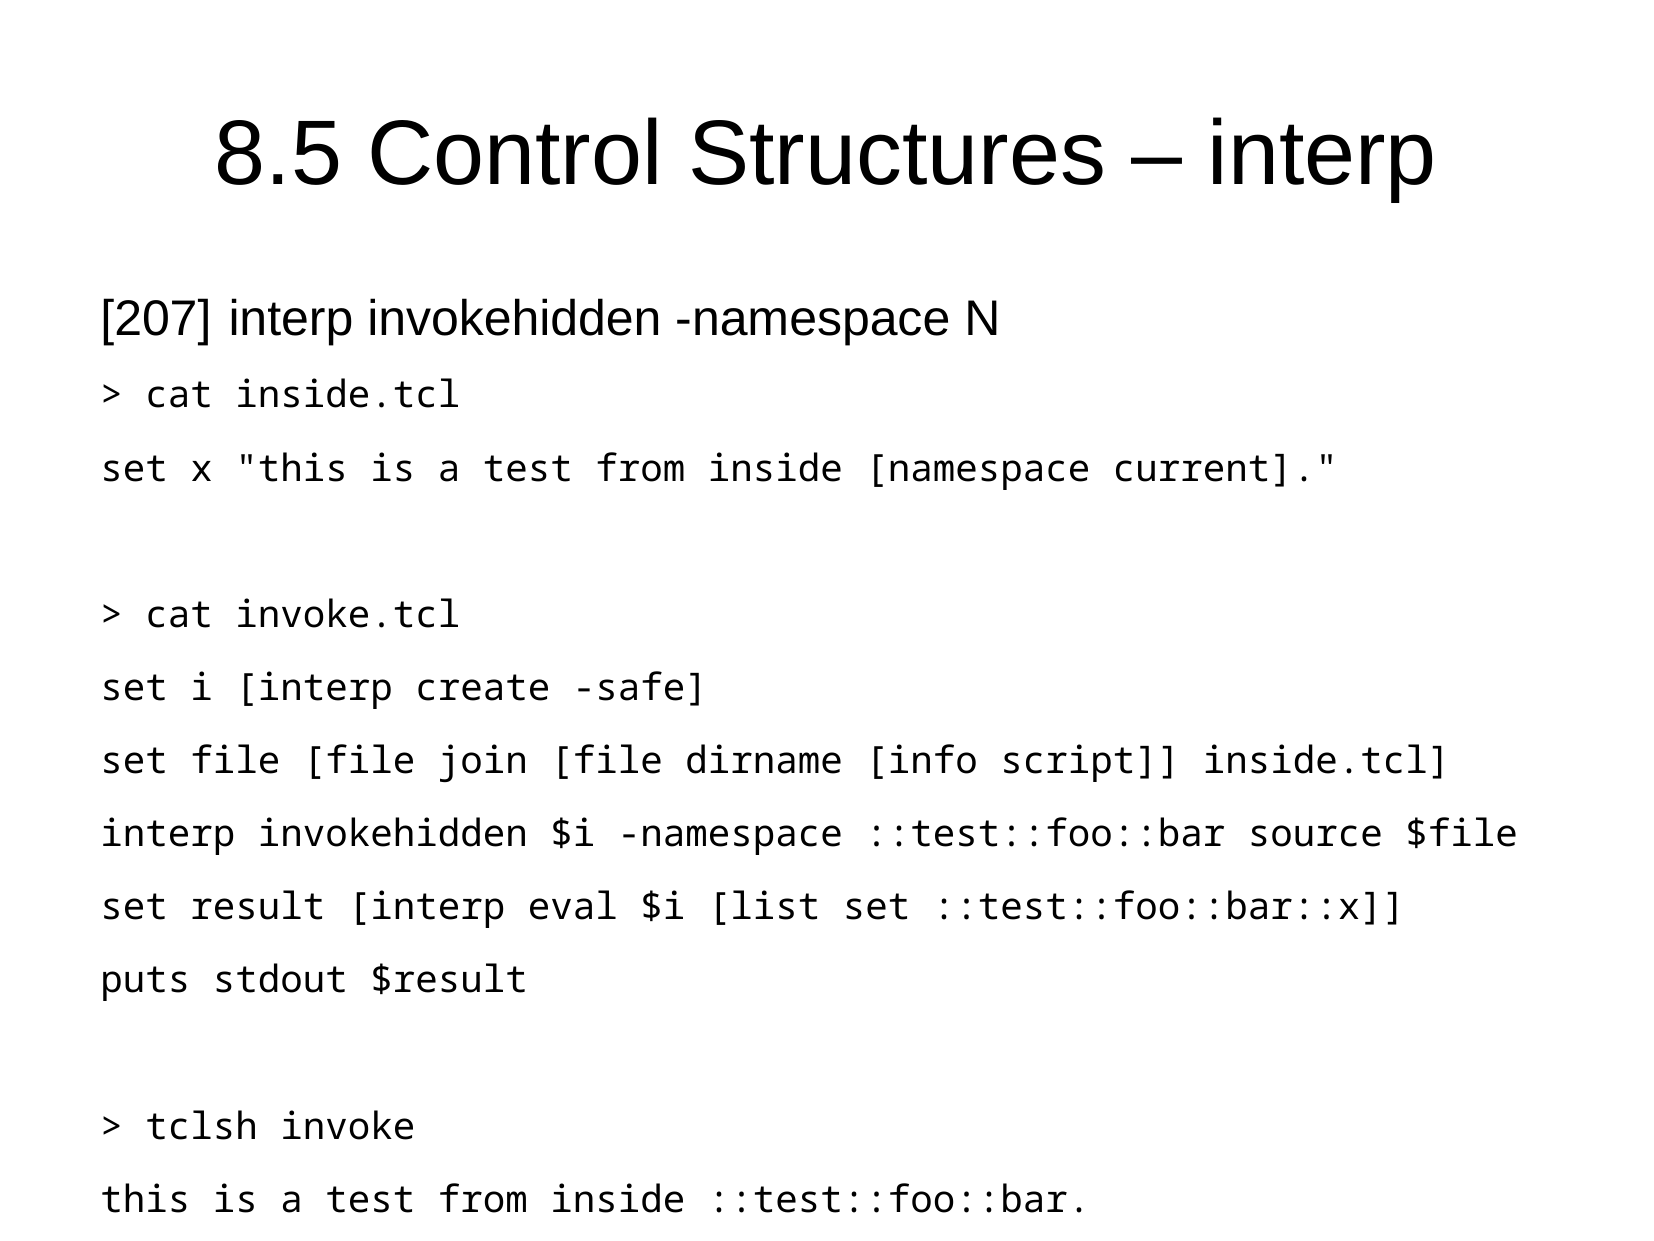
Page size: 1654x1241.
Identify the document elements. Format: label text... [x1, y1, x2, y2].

list [207] interp invokehidden -namespace N > cat inside.tcl set x "this is a test from inside [namespace current]." > cat invoke.tcl set i [interp create -safe] set file [file join [file dirname [info script]] inside.tcl] interp invokehidden $i -namespace ::test::foo::bar source $file set result [interp eval $i [list set ::test::foo::bar::x]] puts stdout $result > tclsh invoke this is a test from inside ::test::foo::bar. [82, 290, 1571, 1203]
title 8.5 Control Structures – interp [82, 56, 1571, 250]
